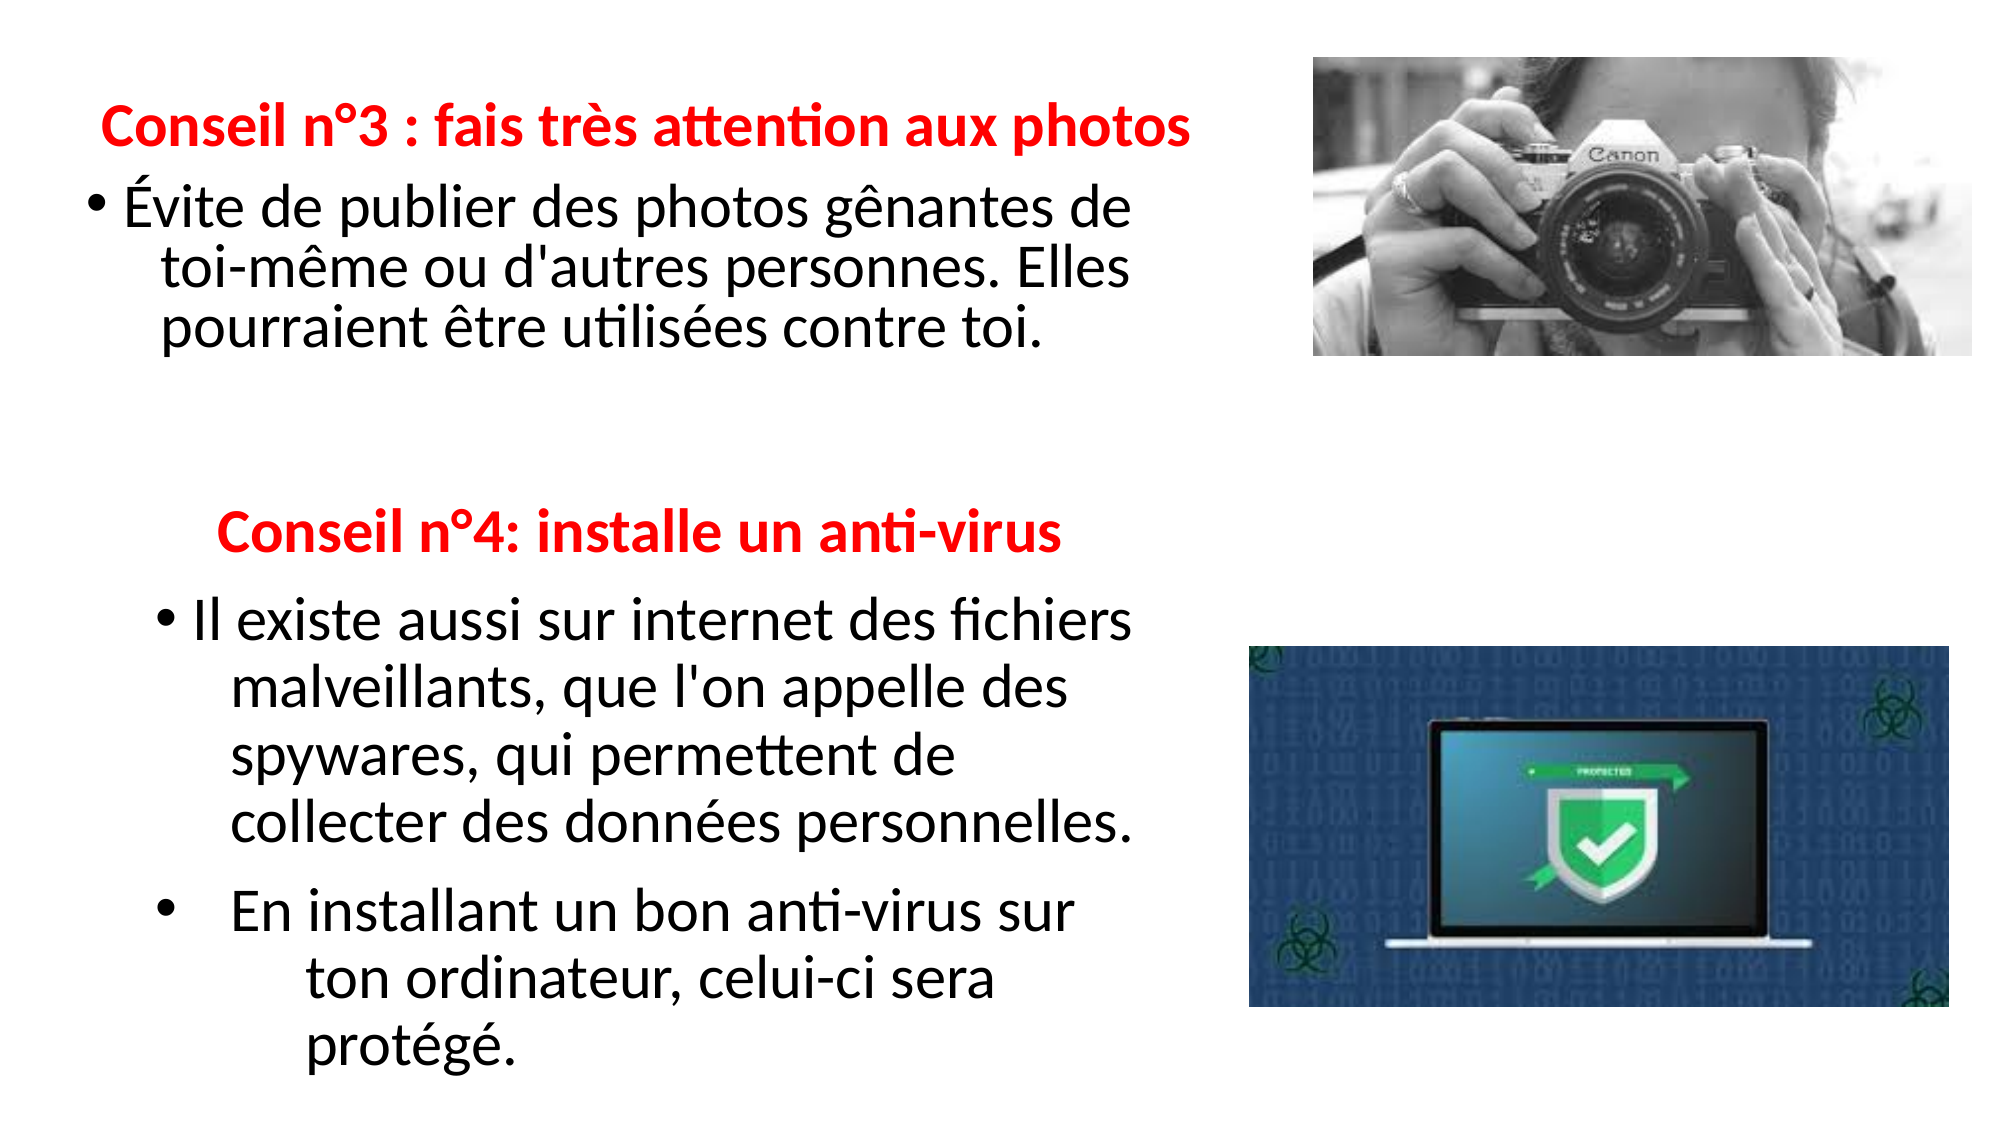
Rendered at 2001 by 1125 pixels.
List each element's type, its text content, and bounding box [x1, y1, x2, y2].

picture [1313, 57, 1972, 356]
list Conseil n°3 : fais très attention aux photos Évite de publier des photos gênantes de toi-même ou d'autres personnes. Elles pourraient être utilisées contre toi. [70, 91, 1230, 410]
picture [1249, 647, 1949, 1007]
text_box Conseil n°4: installe un anti-virus Il existe aussi sur internet des fichiers malveillants, que l'on appelle des spywares, qui permettent de collecter des données personnelles. En installant un bon anti-virus sur ton ordinateur, celui-ci sera protégé. [140, 490, 1156, 1039]
